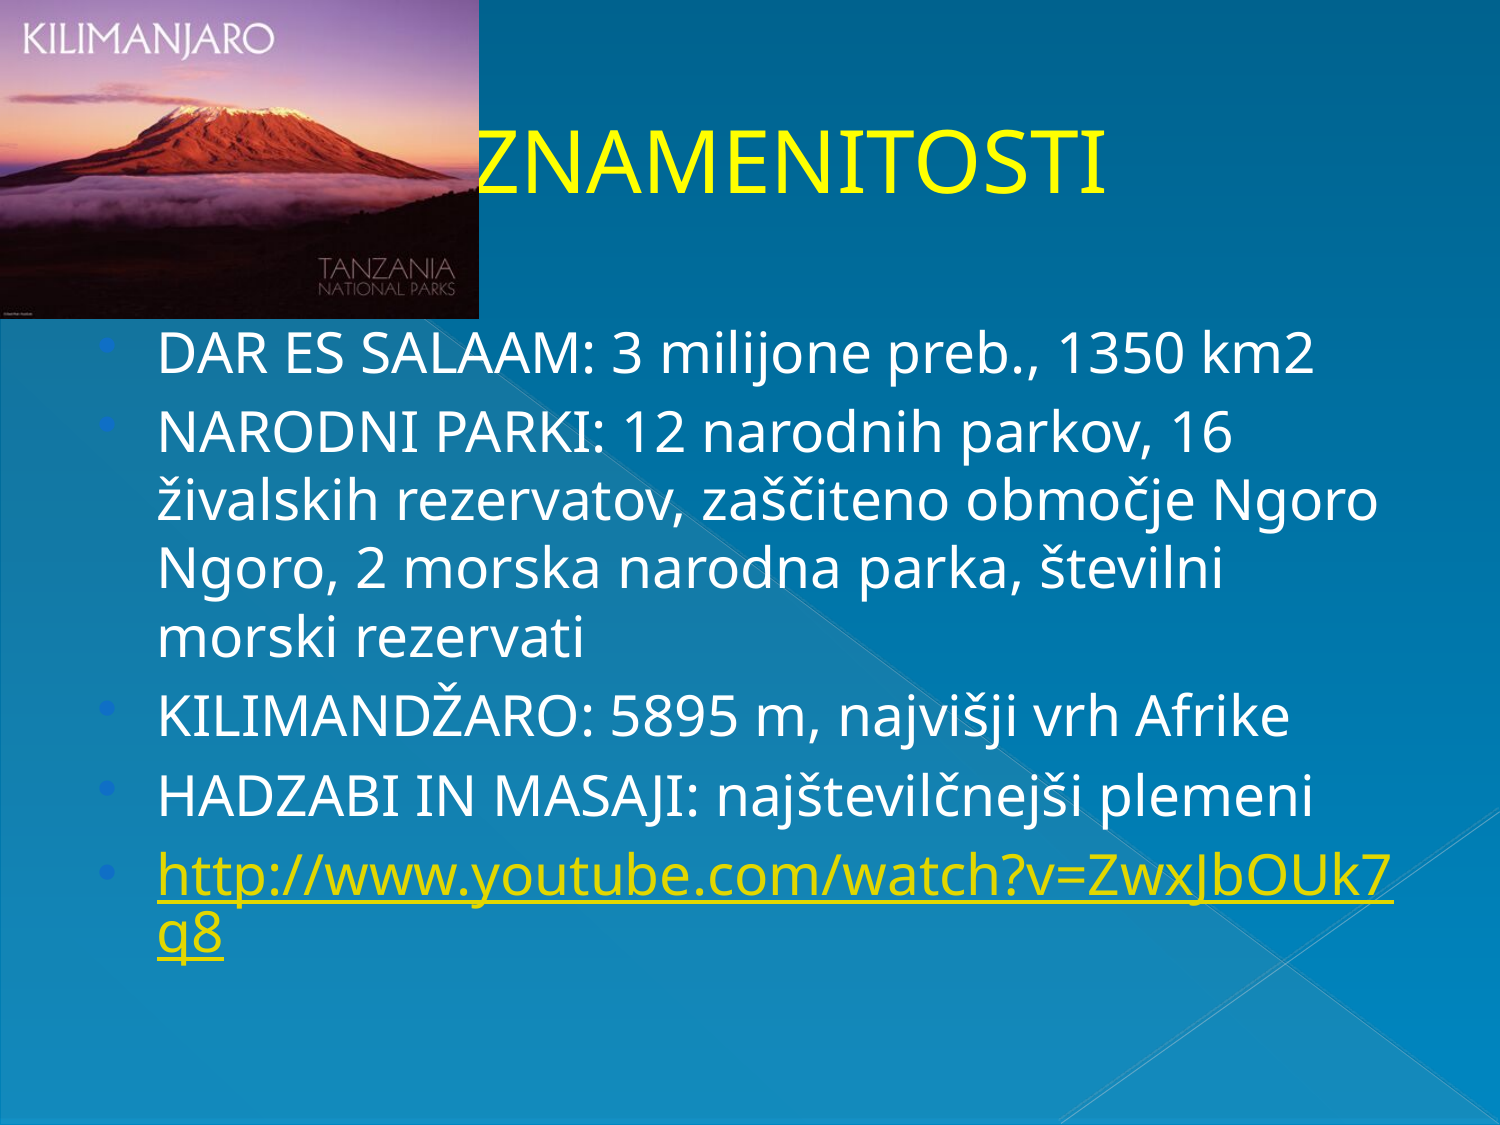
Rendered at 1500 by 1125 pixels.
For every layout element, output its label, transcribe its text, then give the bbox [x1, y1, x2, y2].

picture [0, 0, 479, 319]
title ZNAMENITOSTI [479, 43, 1425, 274]
list DAR ES SALAAM: 3 milijone preb., 1350 km2 NARODNI PARKI: 12 narodnih parkov, 16 živalskih rezervatov, zaščiteno območje Ngoro Ngoro, 2 morska narodna parka, številni morski rezervati KILIMANDŽARO: 5895 m, najvišji vrh Afrike HADZABI IN MASAJI: najštevilčnejši plemeni http://www.youtube.com/watch?v=ZwxJbOUk7q8 [75, 308, 1425, 1059]
